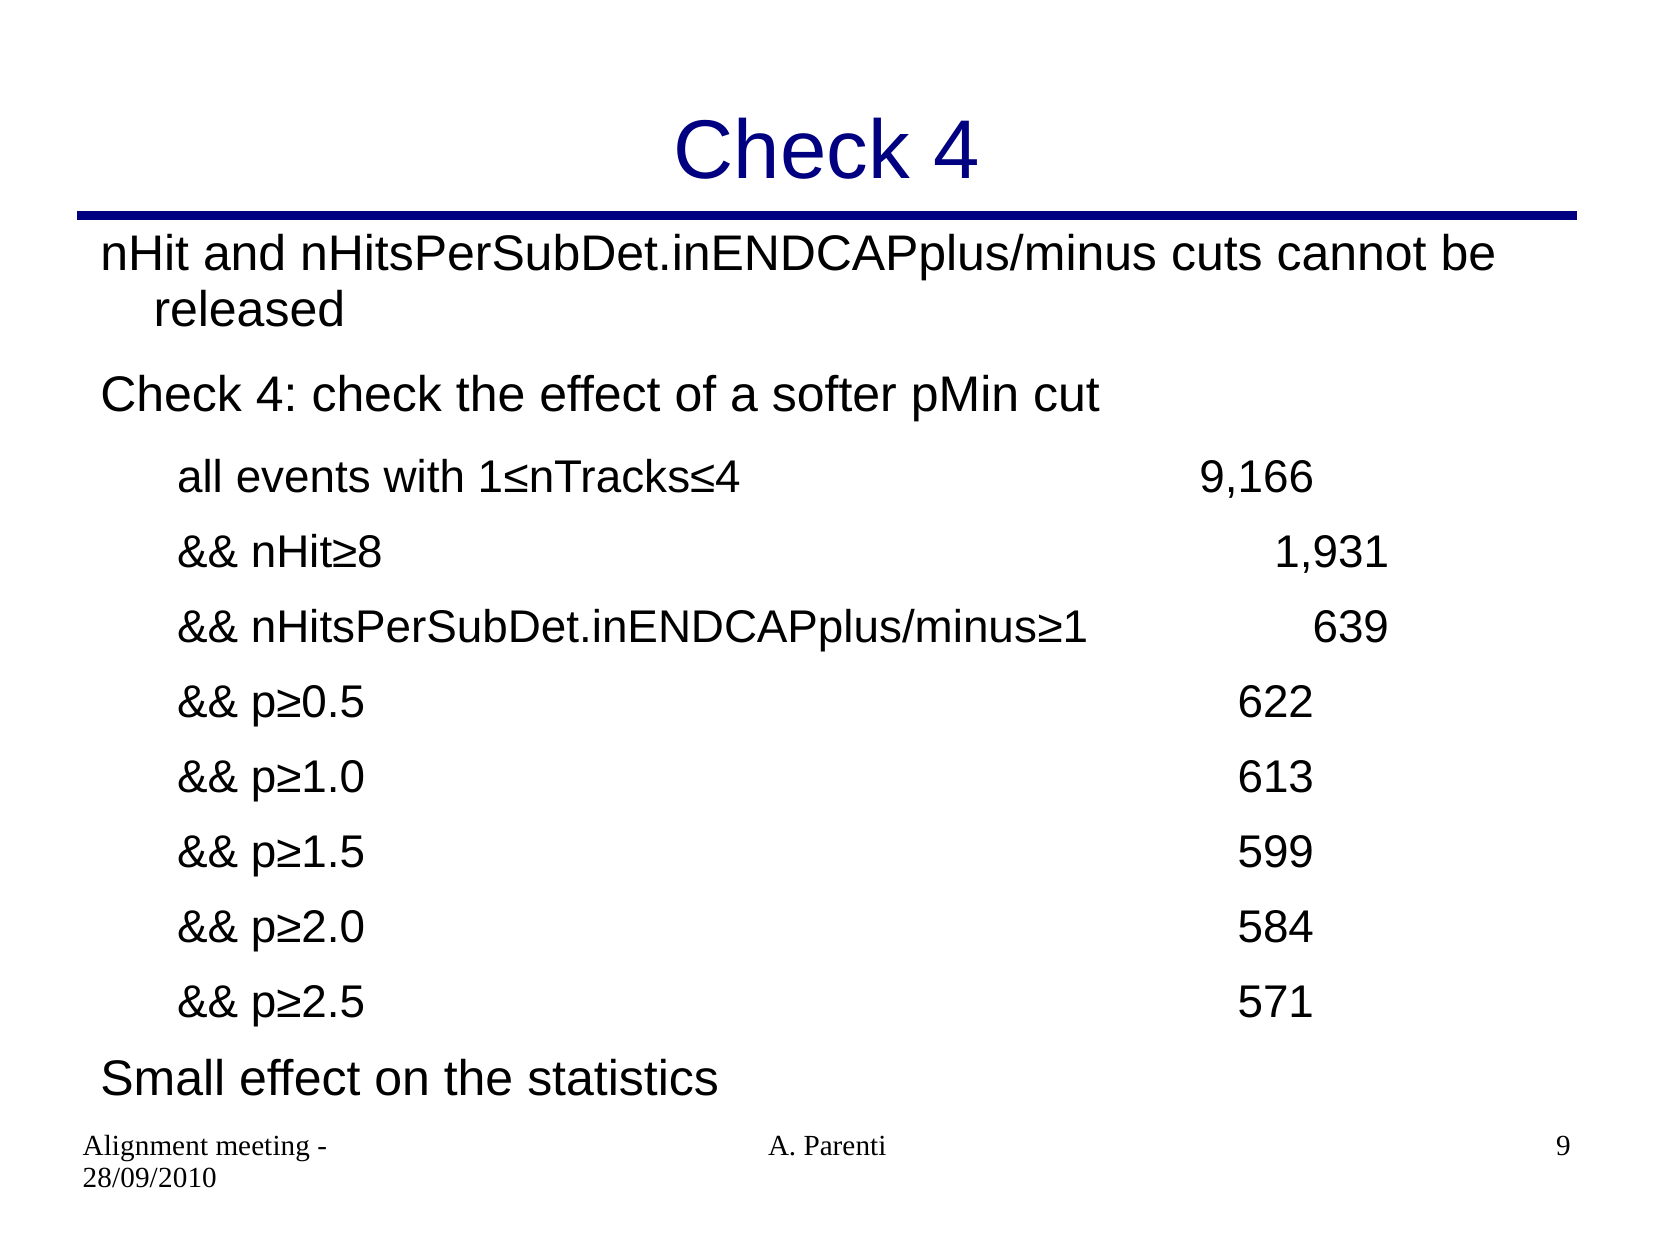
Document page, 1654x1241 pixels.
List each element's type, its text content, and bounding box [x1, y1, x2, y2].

list nHit and nHitsPerSubDet.inENDCAPplus/minus cuts cannot be released Check 4: check the effect of a softer pMin cut all events with 1≤nTracks≤4 9,166 && nHit≥8 1,931 && nHitsPerSubDet.inENDCAPplus/minus≥1 639 && p≥0.5 622 && p≥1.0 613 && p≥1.5 599 && p≥2.0 584 && p≥2.5 571 Small effect on the statistics [82, 225, 1571, 1107]
title Check 4 [82, 75, 1571, 225]
